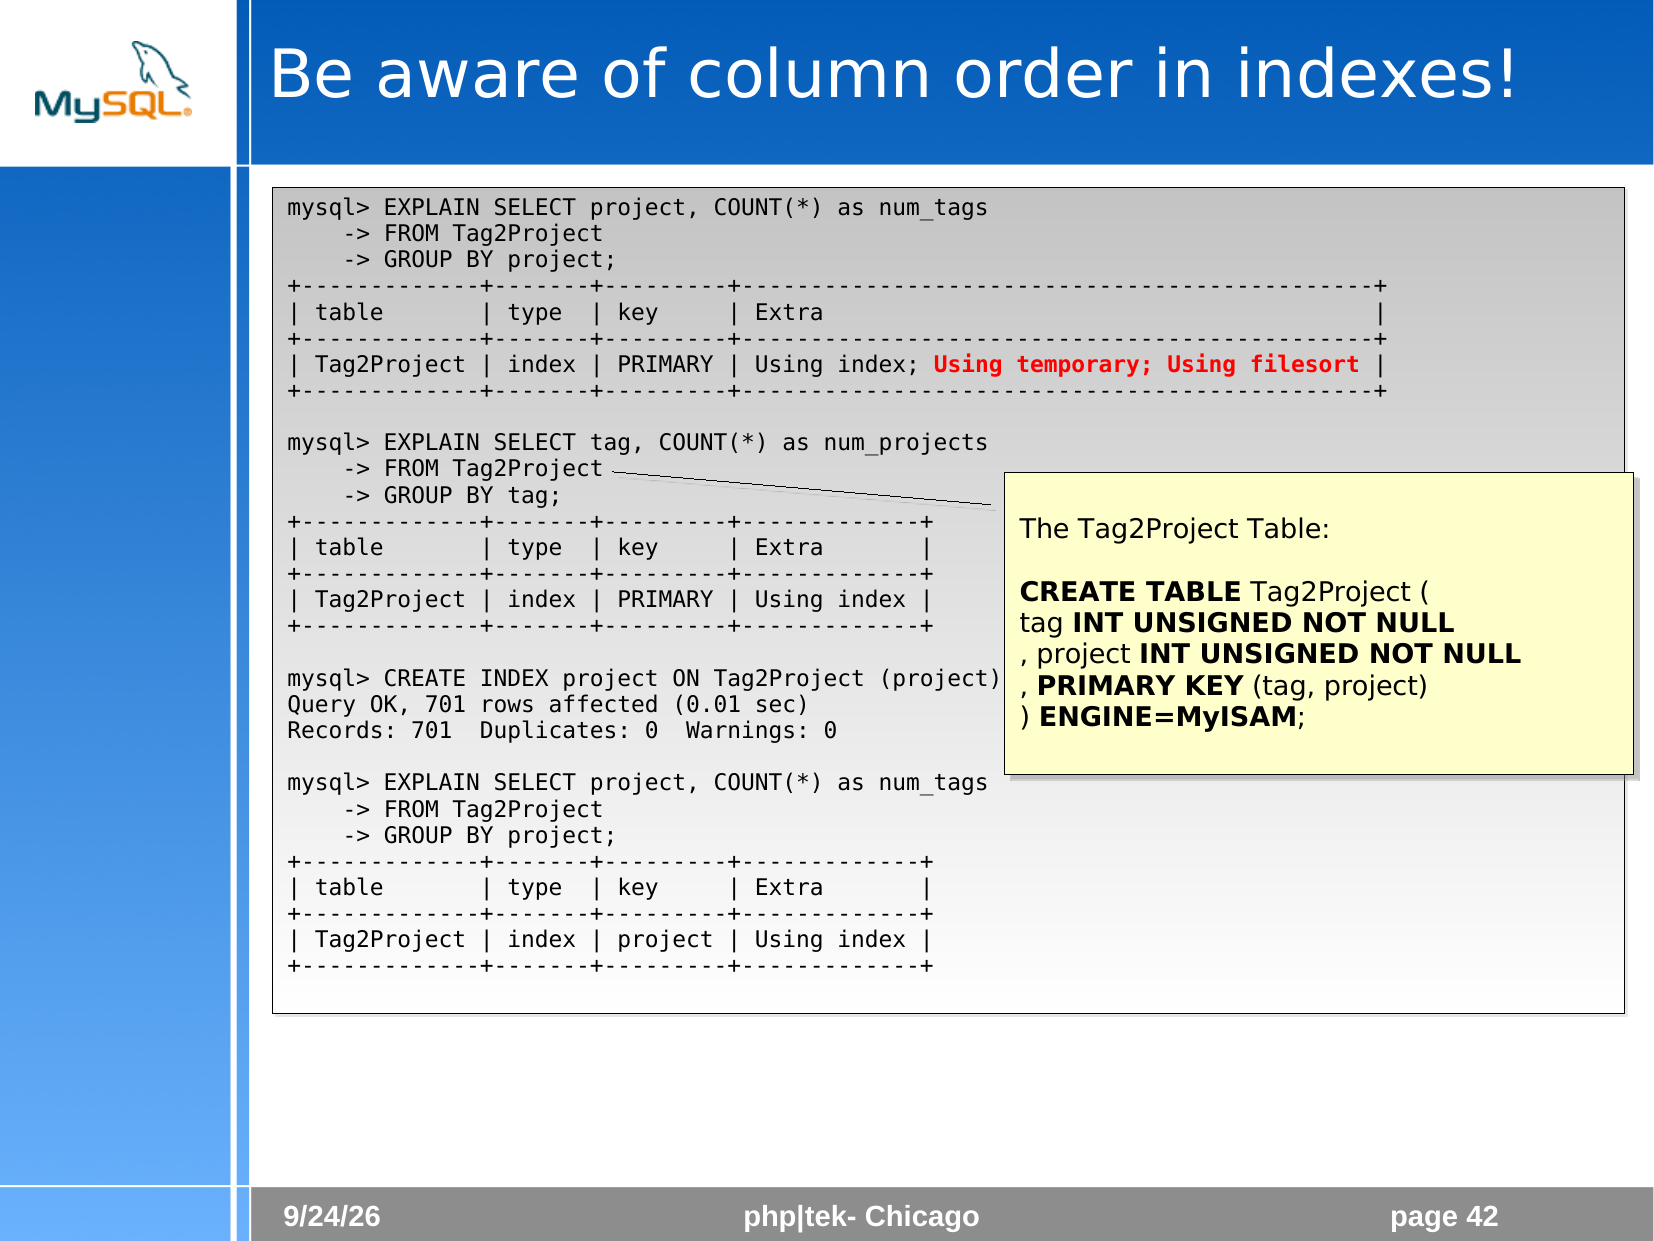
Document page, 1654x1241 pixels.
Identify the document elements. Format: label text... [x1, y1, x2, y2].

text_box The Tag2Project Table: CREATE TABLE Tag2Project ( tag INT UNSIGNED NOT NULL , project INT UNSIGNED NOT NULL , PRIMARY KEY (tag, project) ) ENGINE=MyISAM; [1005, 472, 1633, 774]
picture [0, 0, 1654, 1241]
text_box mysql> EXPLAIN SELECT project, COUNT(*) as num_tags -> FROM Tag2Project -> GROUP BY project; +-------------+-------+---------+----------------------------------------------+ | table | type | key | Extra | +-------------+-------+---------+----------------------------------------------+ | Tag2Project | index | PRIMARY | Using index; Using temporary; Using filesort | +-------------+-------+---------+----------------------------------------------+ mysql> EXPLAIN SELECT tag, COUNT(*) as num_projects -> FROM Tag2Project -> GROUP BY tag; +-------------+-------+---------+-------------+ | table | type | key | Extra | +-------------+-------+---------+-------------+ | Tag2Project | index | PRIMARY | Using index | +-------------+-------+---------+-------------+ mysql> CREATE INDEX project ON Tag2Project (project); Query OK, 701 rows affected (0.01 sec) Records: 701 Duplicates: 0 Warnings: 0 mysql> EXPLAIN SELECT project, COUNT(*) as num_tags -> FROM Tag2Project -> GROUP BY project; +-------------+-------+---------+-------------+ | table | type | key | Extra | +-------------+-------+---------+-------------+ | Tag2Project | index | project | Using index | +-------------+-------+---------+-------------+ [272, 187, 1625, 1014]
title Be aware of column order in indexes! [268, 11, 1642, 137]
picture [35, 41, 192, 123]
